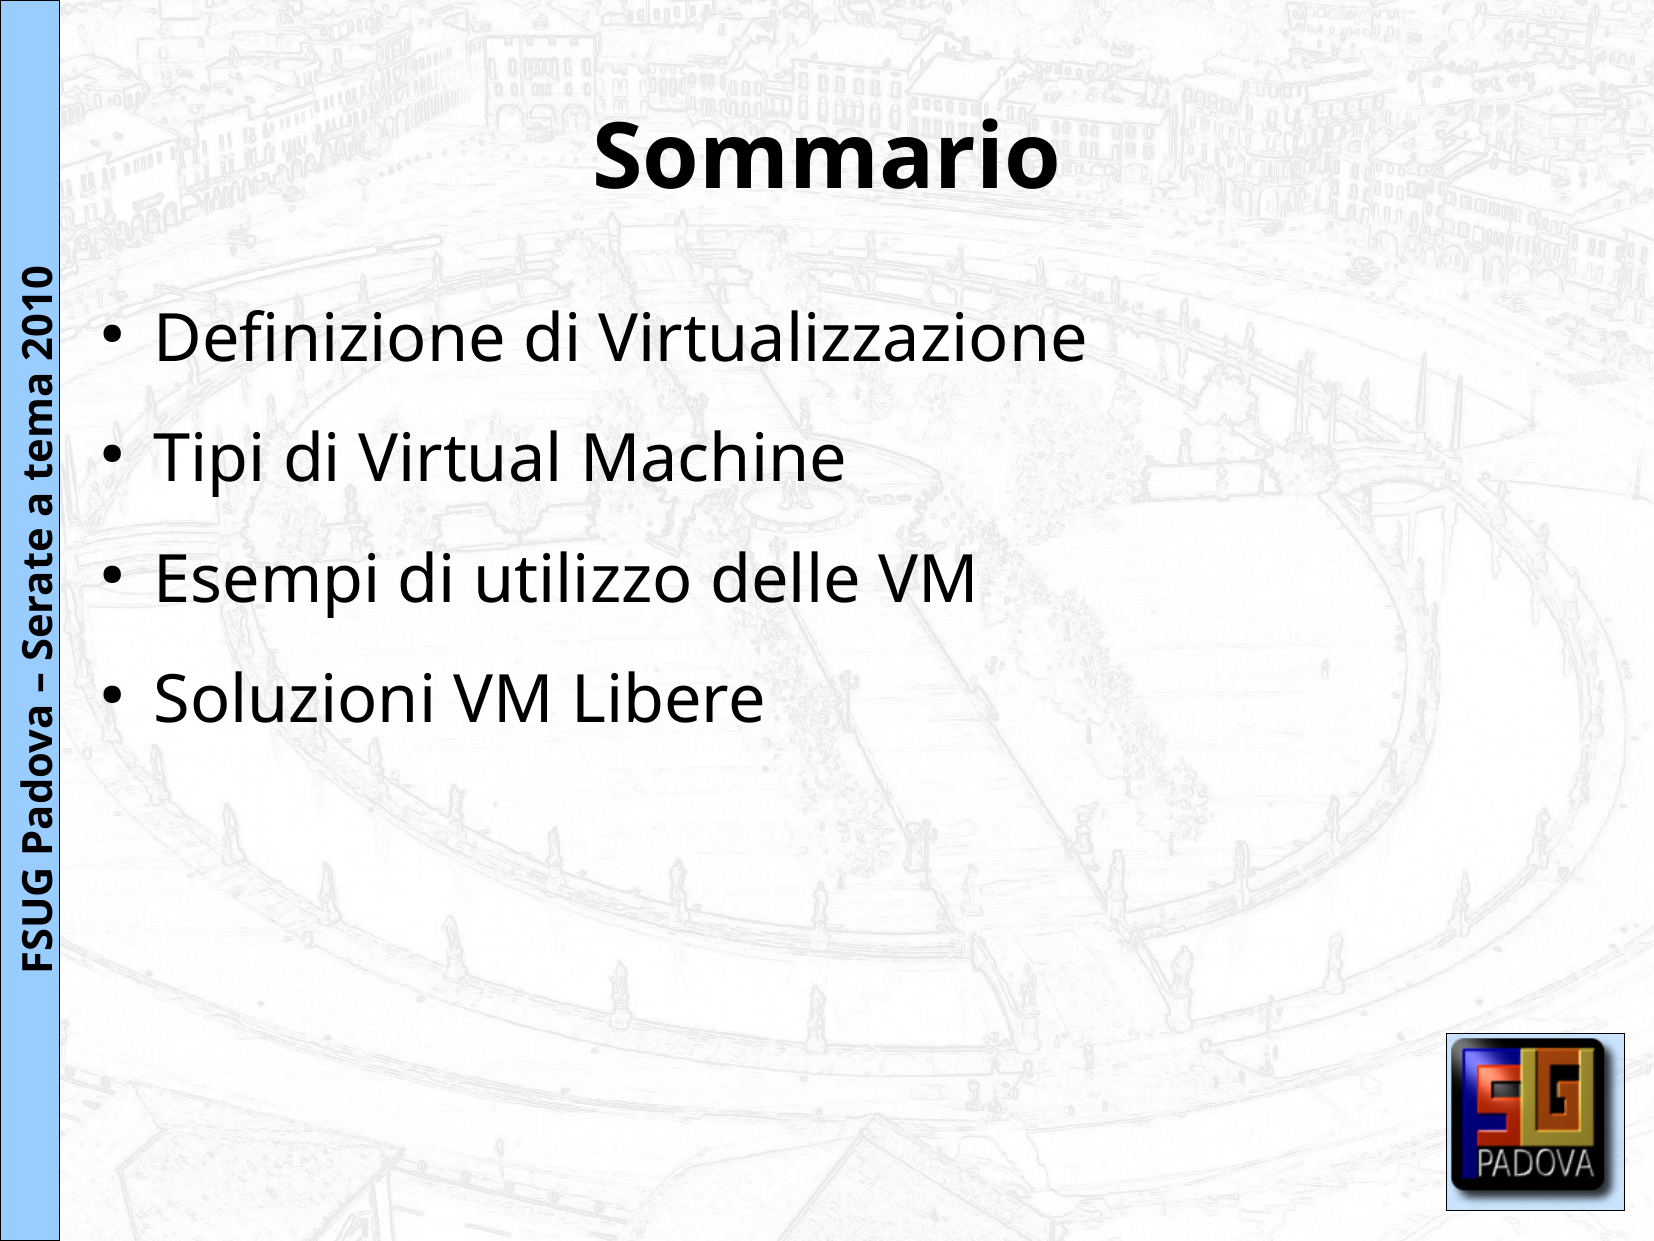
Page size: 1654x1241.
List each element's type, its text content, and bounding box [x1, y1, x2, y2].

title Sommario [82, 49, 1571, 257]
picture [60, 0, 1654, 1241]
text_box FSUG Padova – Serate a tema 2010 [0, 0, 60, 1241]
list Definizione di Virtualizzazione Tipi di Virtual Machine Esempi di utilizzo delle VM Soluzioni VM Libere [82, 290, 1571, 1109]
